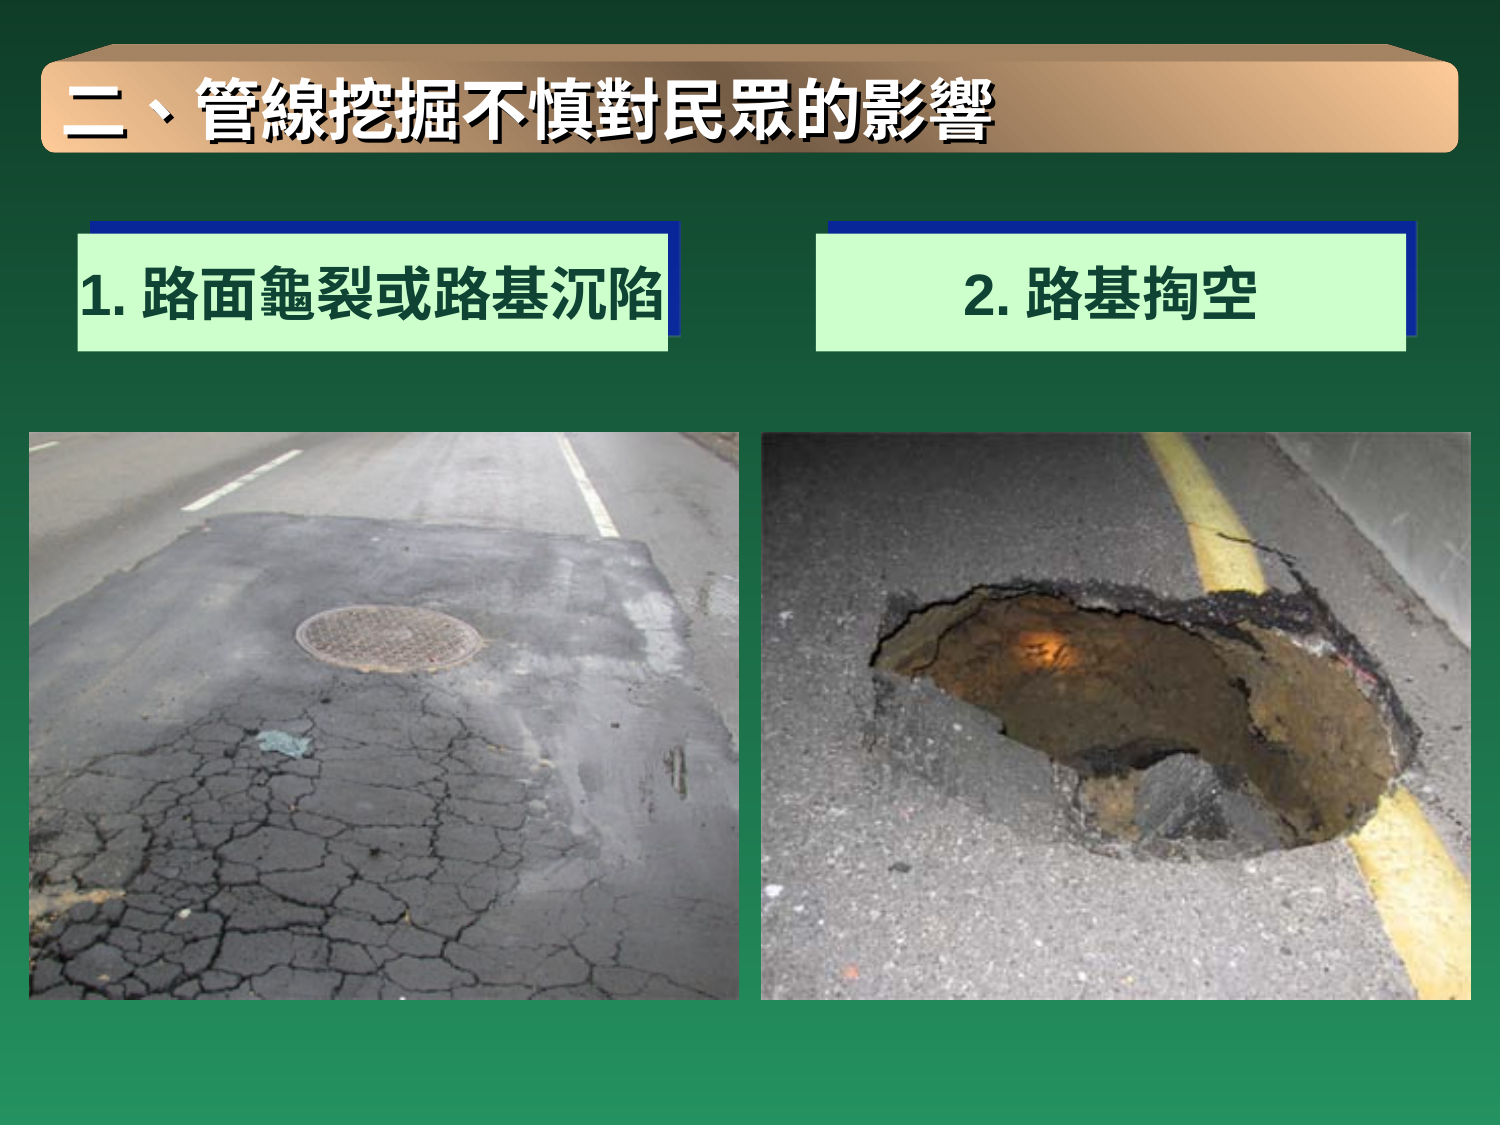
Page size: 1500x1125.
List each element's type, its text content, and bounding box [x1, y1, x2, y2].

picture [761, 432, 1471, 1000]
picture [29, 432, 739, 1000]
text_box 1.路面龜裂或路基沉陷 [77, 233, 668, 352]
text_box 2.路基掏空 [815, 233, 1407, 352]
